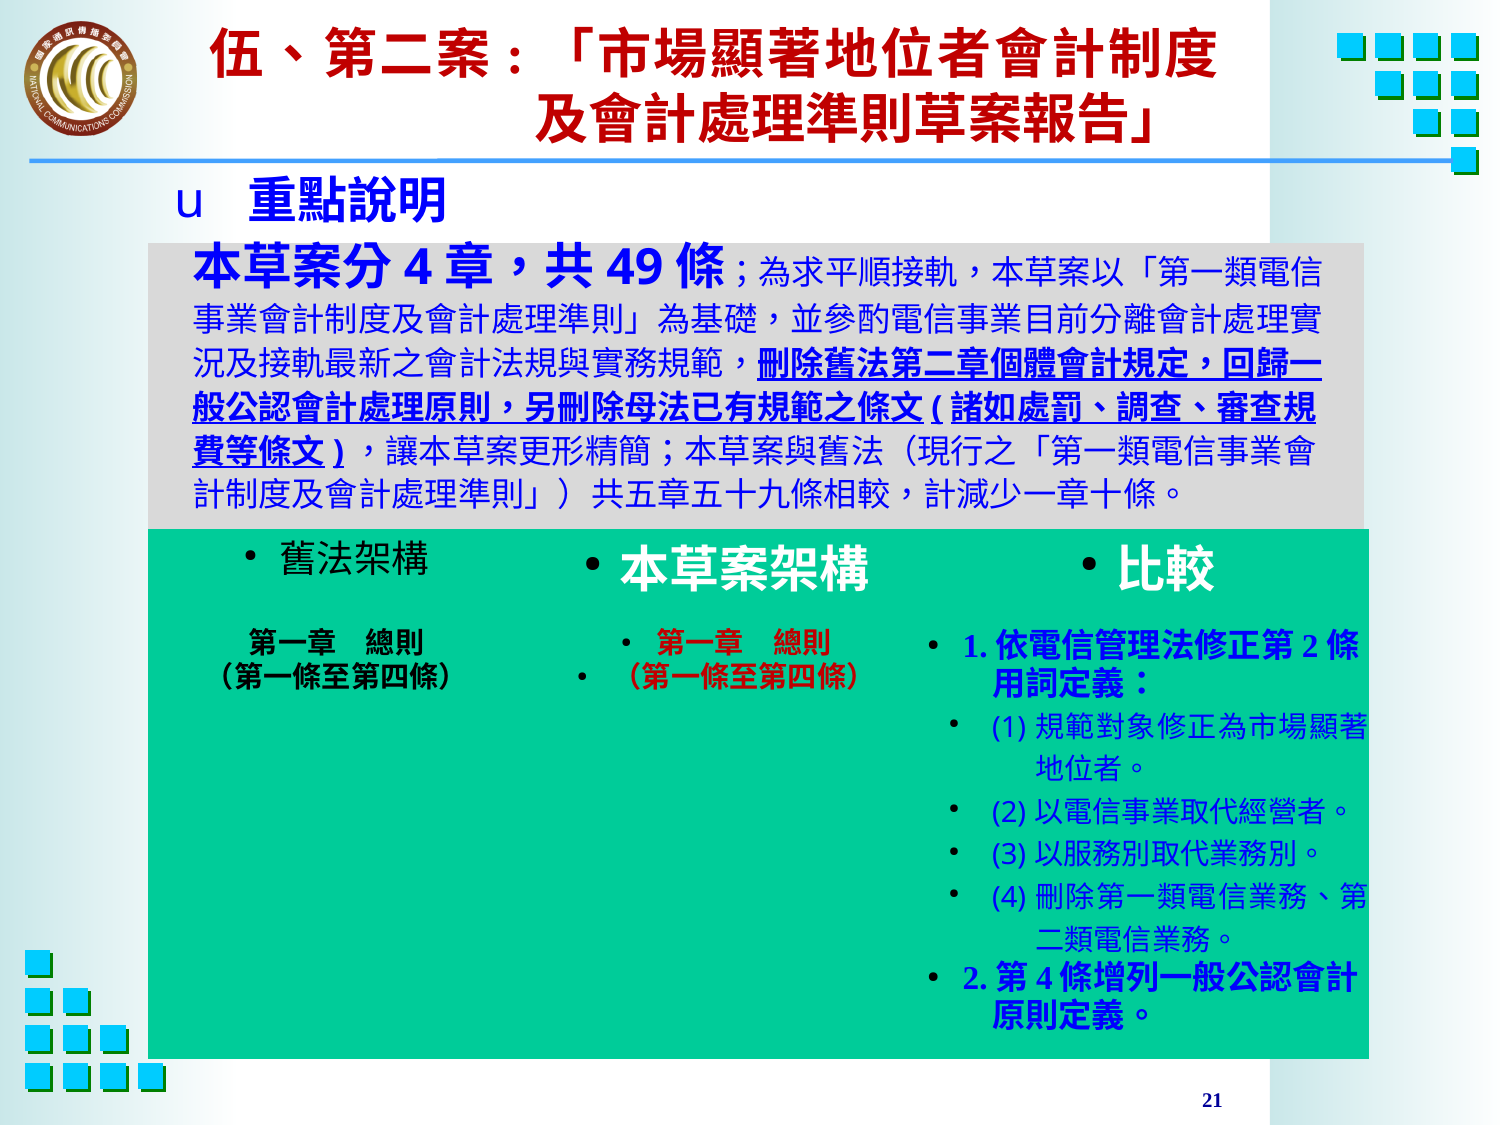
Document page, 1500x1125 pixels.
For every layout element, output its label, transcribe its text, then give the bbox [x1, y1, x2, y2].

title 伍、第二案:「市場顯著地位者會計制度及會計處理準則草案報告」 [194, 7, 1235, 161]
table_cell 第一章 總則 （第一條至第四條） [526, 626, 927, 1059]
table_cell 1.依電信管理法修正第2條用詞定義： (1)規範對象修正為市場顯著地位者。 (2)以電信事業取代經營者。 (3)以服務別取代業務別。 (4)刪除第一類電信業務、第二類電信業務。 2.第4條增列一般公認會計原則定義。 [927, 626, 1369, 1059]
table_header 本草案架構 [526, 529, 927, 626]
table_header 比較 [927, 529, 1369, 626]
table_header 舊法架構 [148, 529, 526, 626]
text_box 本草案分4章，共49條；為求平順接軌，本草案以「第一類電信事業會計制度及會計處理準則」為基礎，並參酌電信事業目前分離會計處理實況及接軌最新之會計法規與實務規範，刪除舊法第二章個體會計規定，回歸一般公認會計處理原則，另刪除母法已有規範之條文(諸如處罰、調查、審查規費等條文)，讓本草案更形精簡；本草案與舊法（現行之「第一類電信事業會計制度及會計處理準則」）共五章五十九條相較，計減少一章十條。 [148, 243, 1364, 529]
text_box 重點說明 [159, 161, 478, 236]
table_cell 第一章 總則 （第一條至第四條） [148, 626, 526, 1059]
